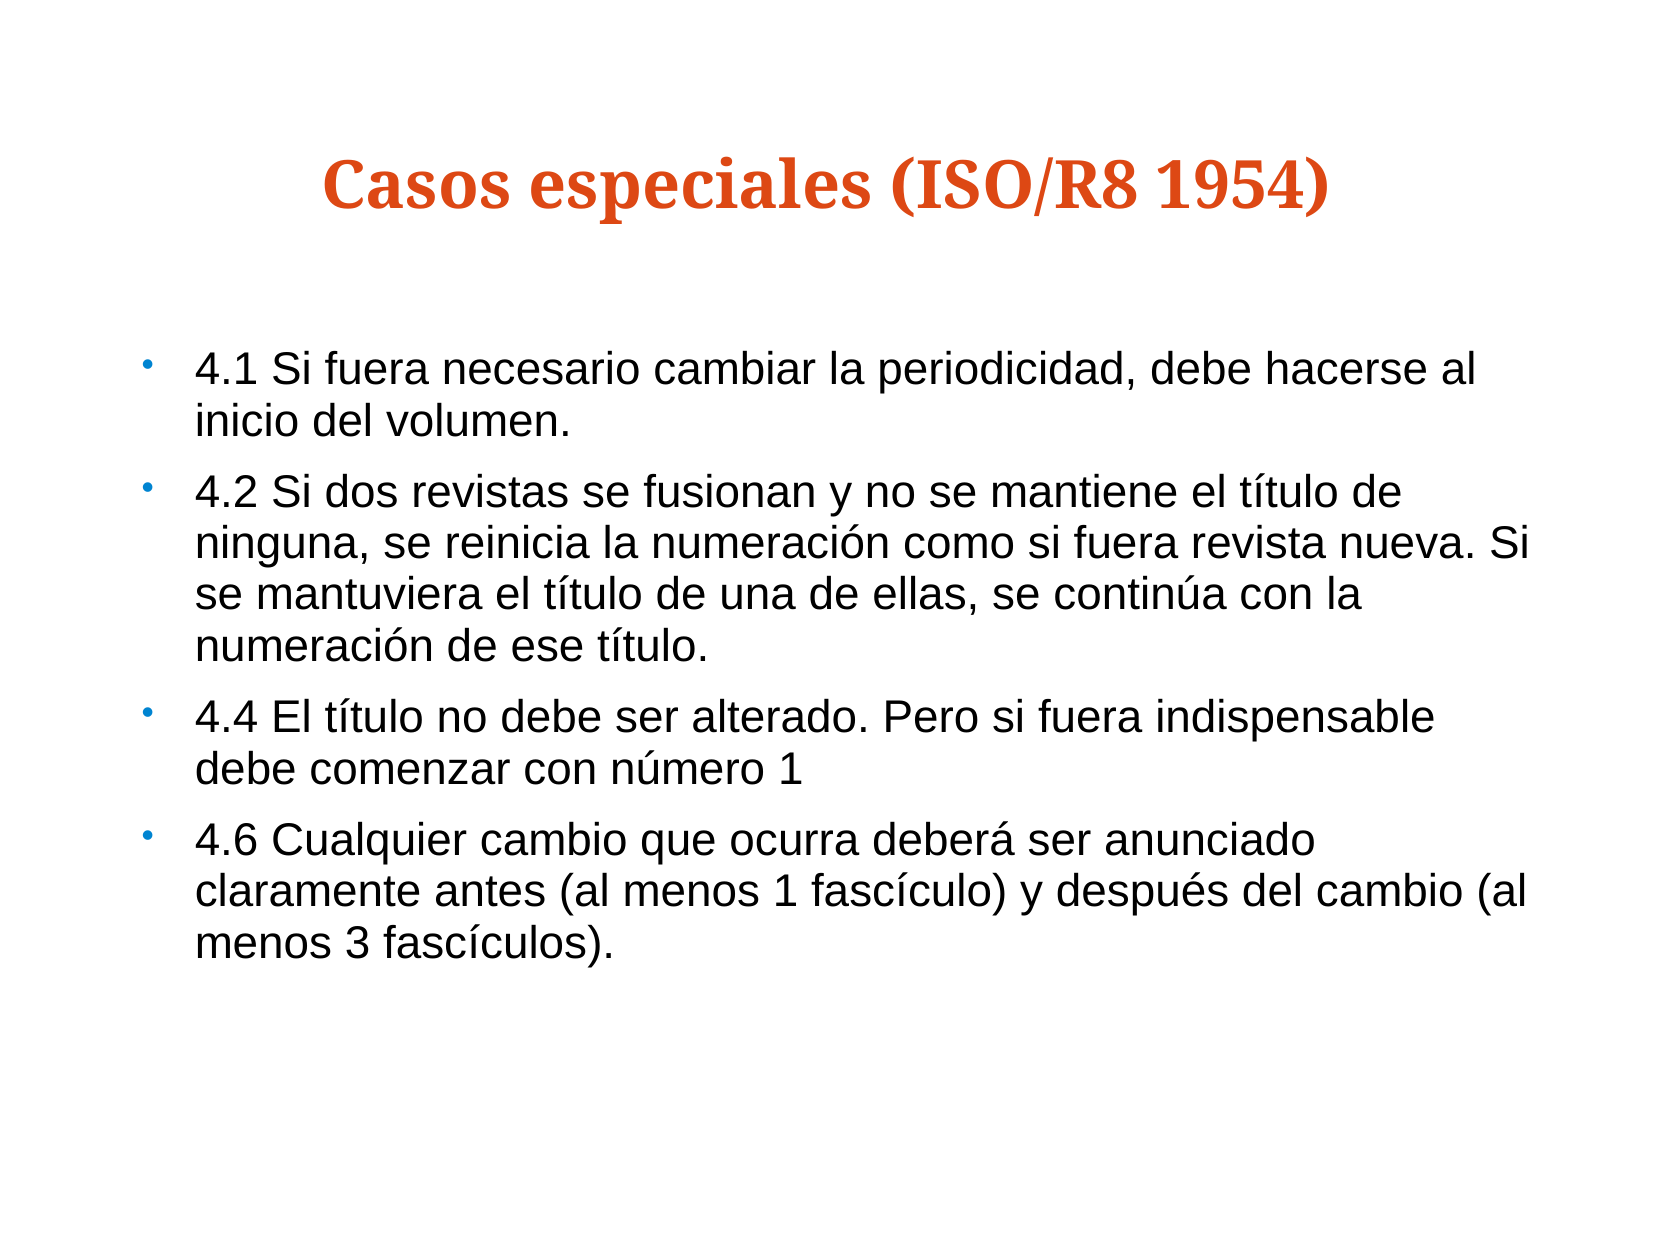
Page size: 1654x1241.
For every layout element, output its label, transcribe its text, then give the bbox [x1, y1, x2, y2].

title Casos especiales (ISO/R8 1954) [124, 78, 1530, 287]
list 4.1 Si fuera necesario cambiar la periodicidad, debe hacerse al inicio del volumen. 4.2 Si dos revistas se fusionan y no se mantiene el título de ninguna, se reinicia la numeración como si fuera revista nueva. Si se mantuviera el título de una de ellas, se continúa con la numeración de ese título. 4.4 El título no debe ser alterado. Pero si fuera indispensable debe comenzar con número 1 4.6 Cualquier cambio que ocurra deberá ser anunciado claramente antes (al menos 1 fascículo) y después del cambio (al menos 3 fascículos). [124, 343, 1532, 1063]
